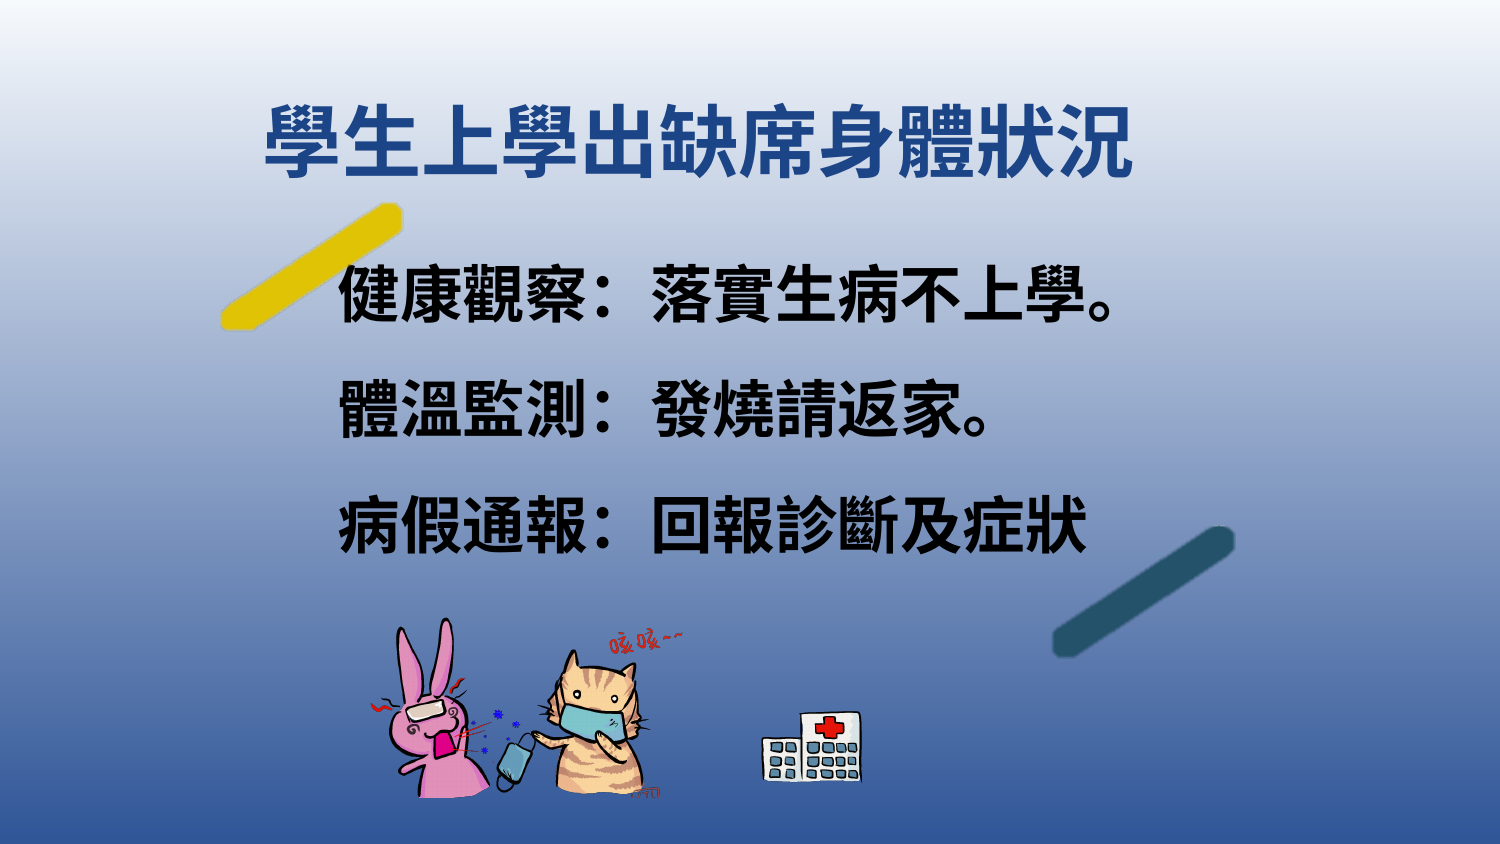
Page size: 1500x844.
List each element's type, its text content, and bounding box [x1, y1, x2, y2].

text_box 學生上學出缺席身體狀況 [0, 77, 1398, 212]
picture [1050, 525, 1236, 659]
text_box 健康觀察：落實生病不上學。 體溫監測：發燒請返家。 病假通報：回報診斷及症狀 [256, 228, 1211, 633]
picture [760, 690, 882, 784]
picture [365, 597, 688, 798]
picture [220, 212, 407, 338]
